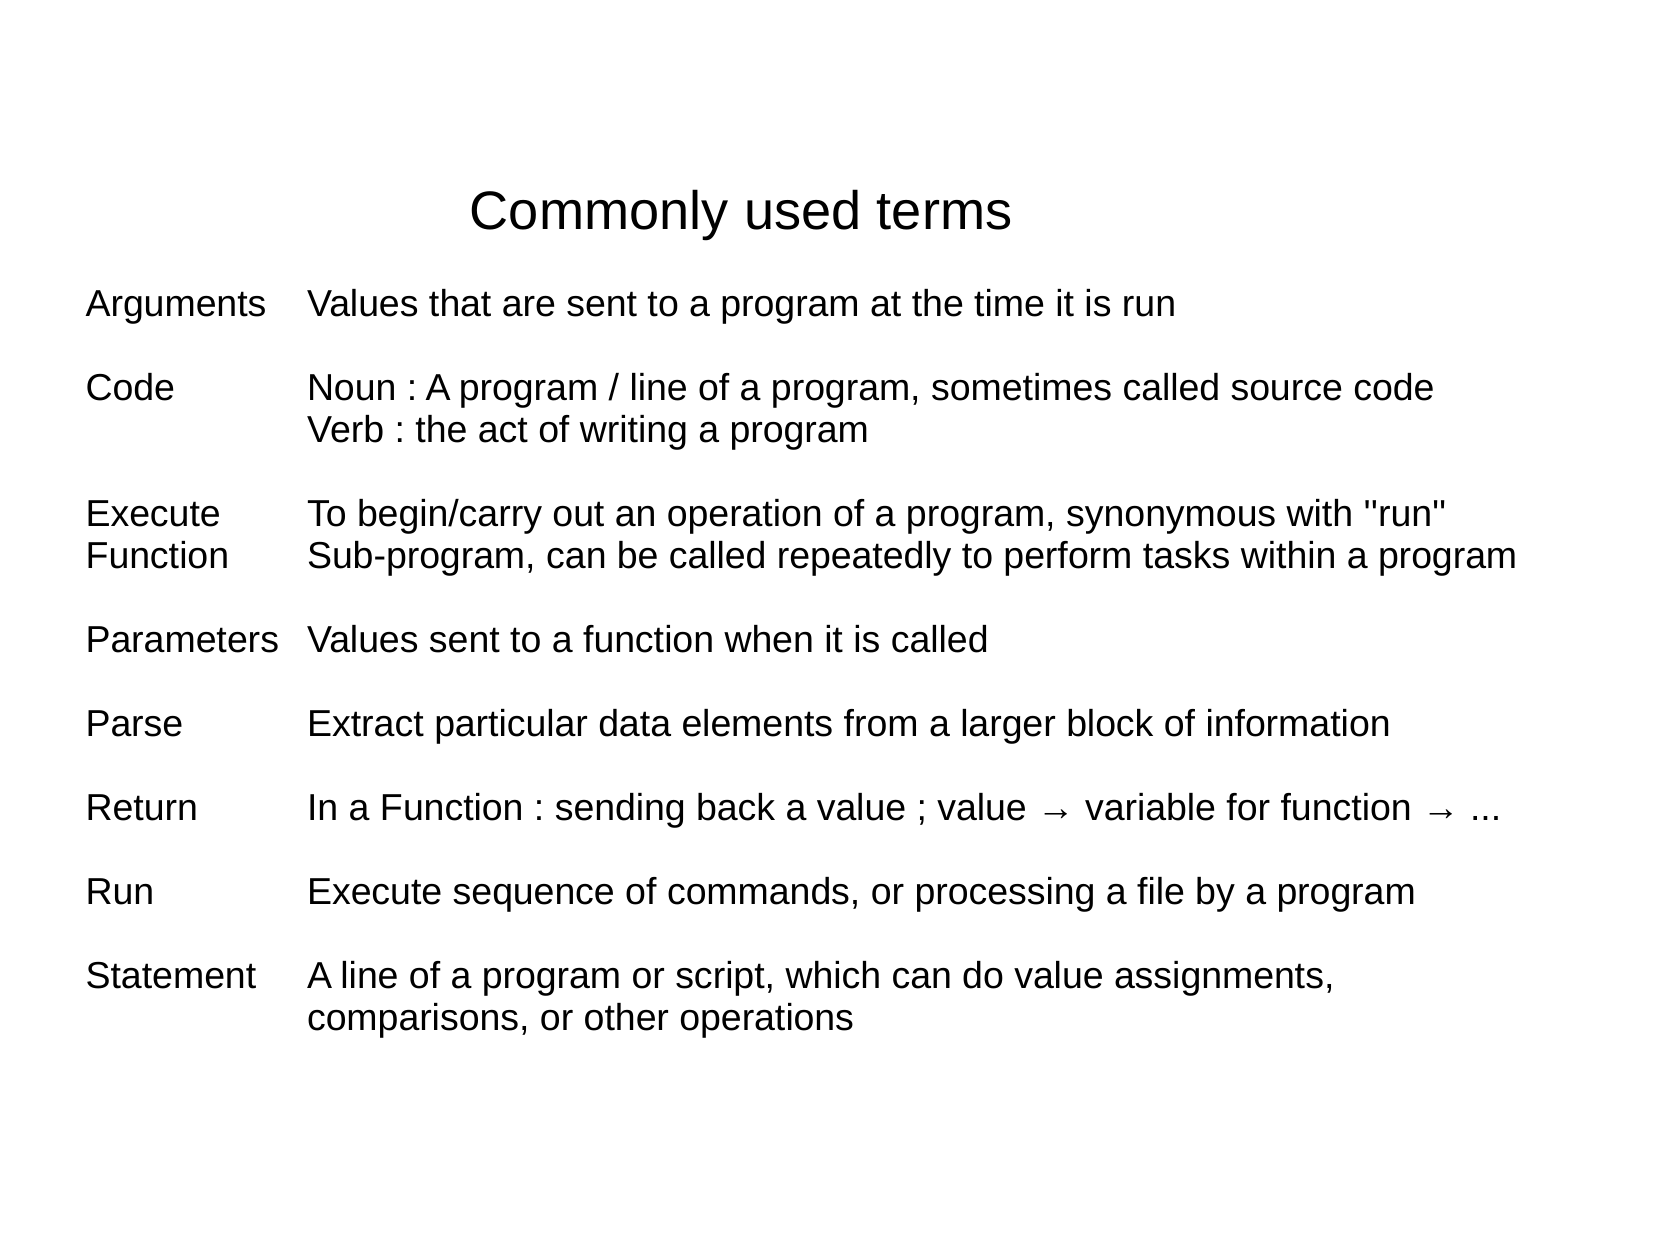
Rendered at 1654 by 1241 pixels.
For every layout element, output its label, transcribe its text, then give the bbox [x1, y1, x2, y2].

text_box Commonly used terms Arguments Values that are sent to a program at the time it is run Code Noun : A program / line of a program, sometimes called source code Verb : the act of writing a program Execute To begin/carry out an operation of a program, synonymous with ''run'' Function Sub-program, can be called repeatedly to perform tasks within a program Parameters Values sent to a function when it is called Parse Extract particular data elements from a larger block of information Return In a Function : sending back a value ; value → variable for function → ... Run Execute sequence of commands, or processing a file by a program Statement A line of a program or script, which can do value assignments, comparisons, or other operations [70, 112, 1577, 1088]
